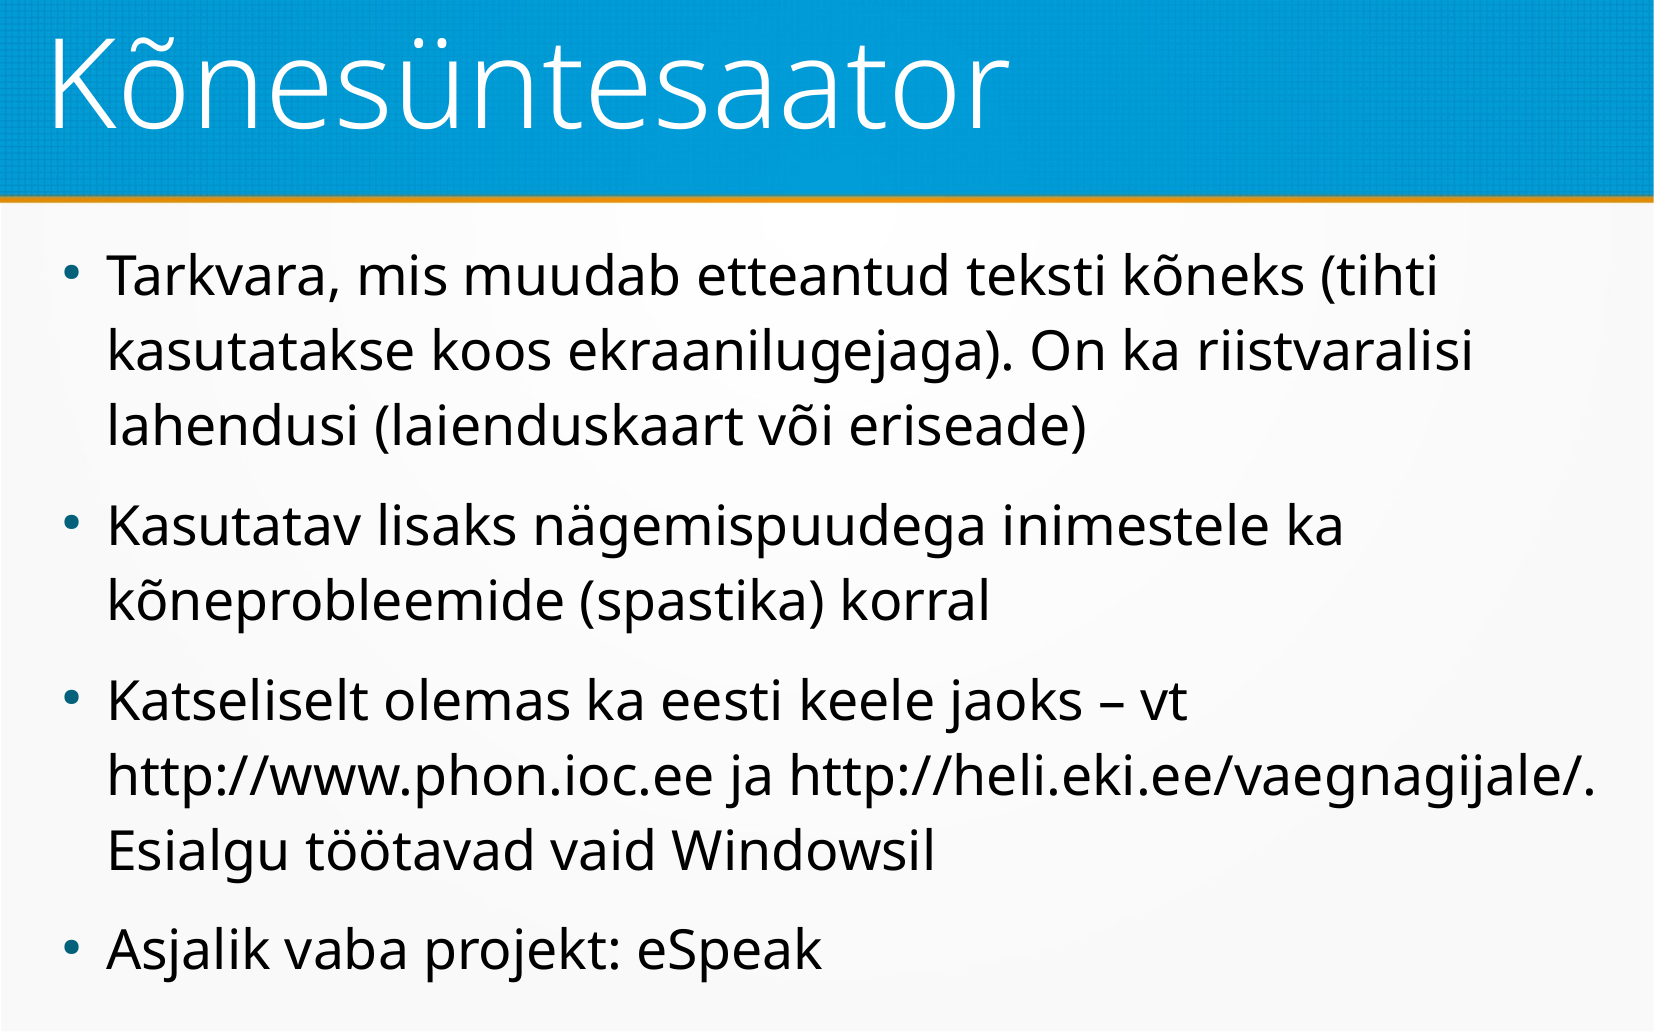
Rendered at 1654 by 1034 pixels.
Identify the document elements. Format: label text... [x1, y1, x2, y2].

list Tarkvara, mis muudab etteantud teksti kõneks (tihti kasutatakse koos ekraanilugejaga). On ka riistvaralisi lahendusi (laienduskaart või eriseade) Kasutatav lisaks nägemispuudega inimestele ka kõneprobleemide (spastika) korral Katseliselt olemas ka eesti keele jaoks – vt http://www.phon.ioc.ee ja http://heli.eki.ee/vaegnagijale/. Esialgu töötavad vaid Windowsil Asjalik vaba projekt: eSpeak [47, 236, 1607, 1002]
picture [0, 195, 1654, 1034]
title Kõnesüntesaator [43, 0, 1619, 166]
